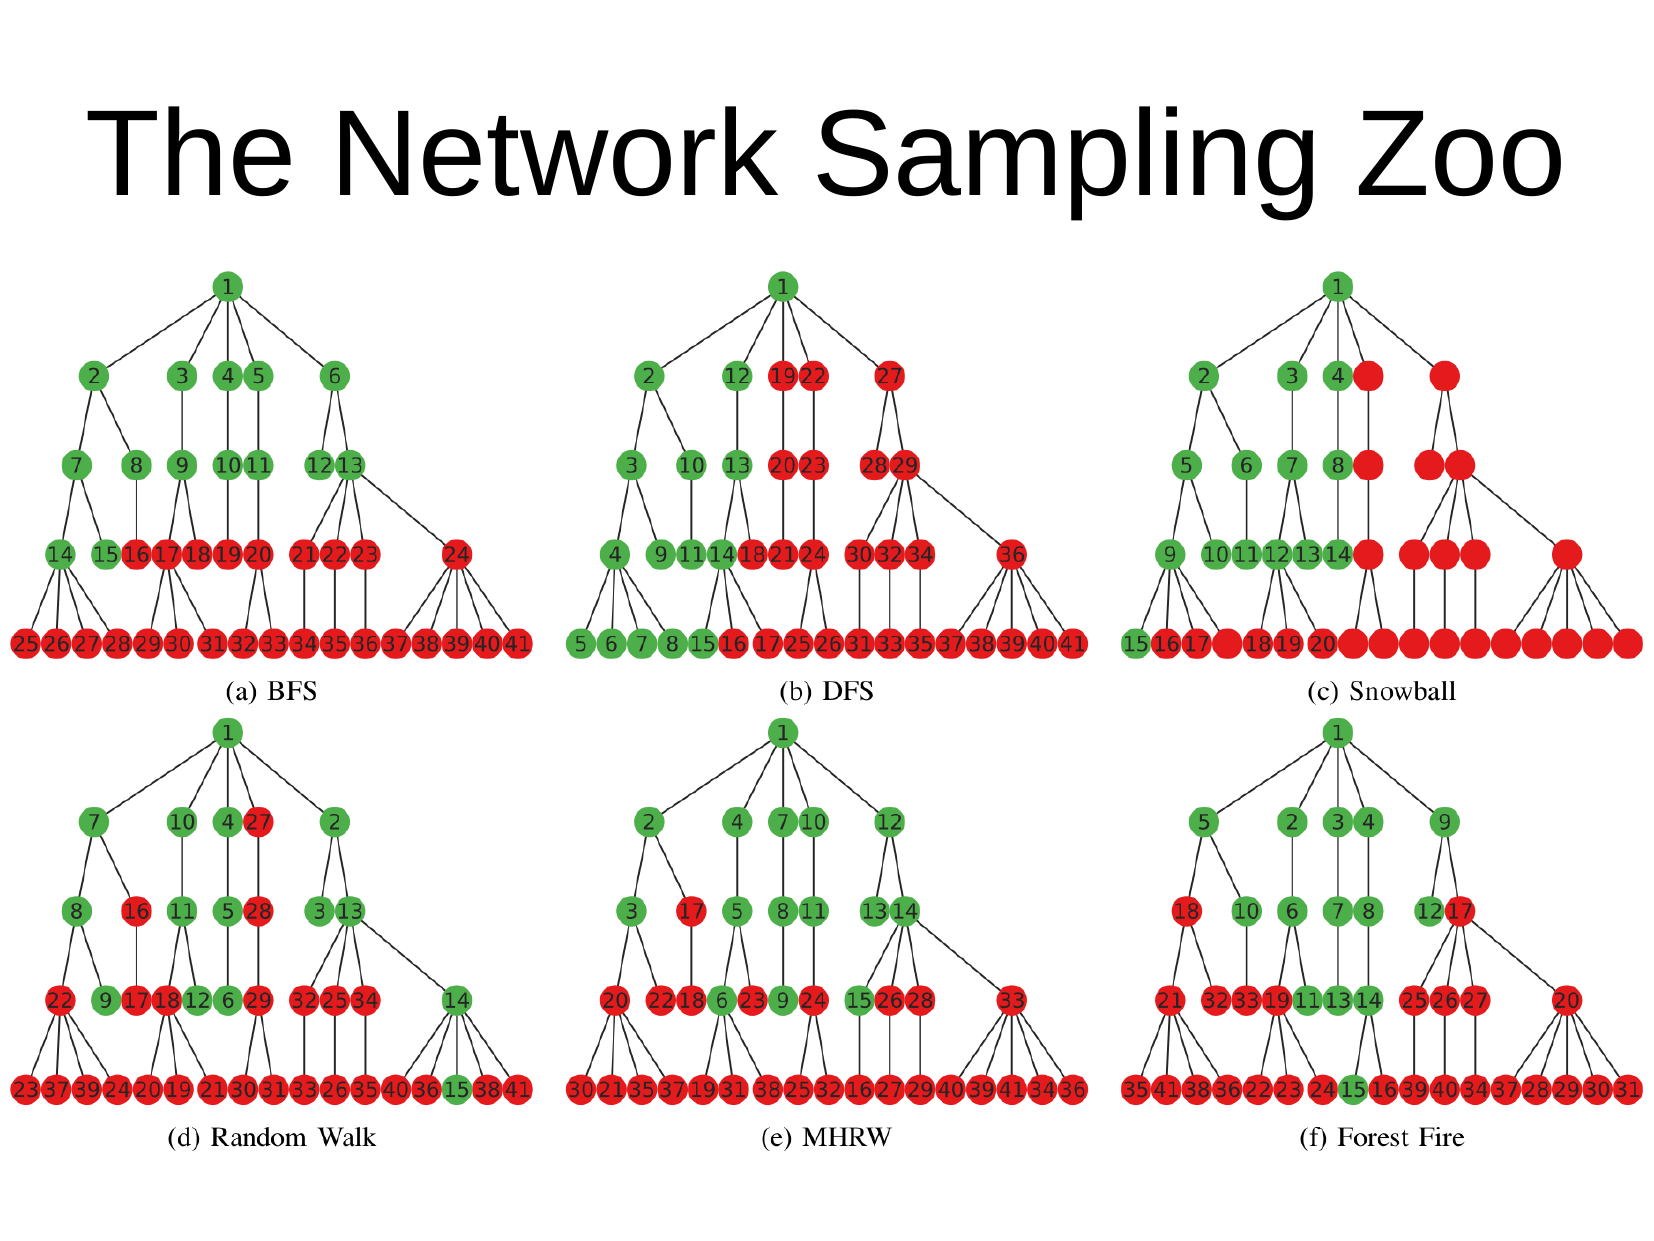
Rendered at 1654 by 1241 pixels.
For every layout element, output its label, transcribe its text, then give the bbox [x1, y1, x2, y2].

title The Network Sampling Zoo [82, 49, 1571, 257]
picture [10, 271, 1643, 1151]
